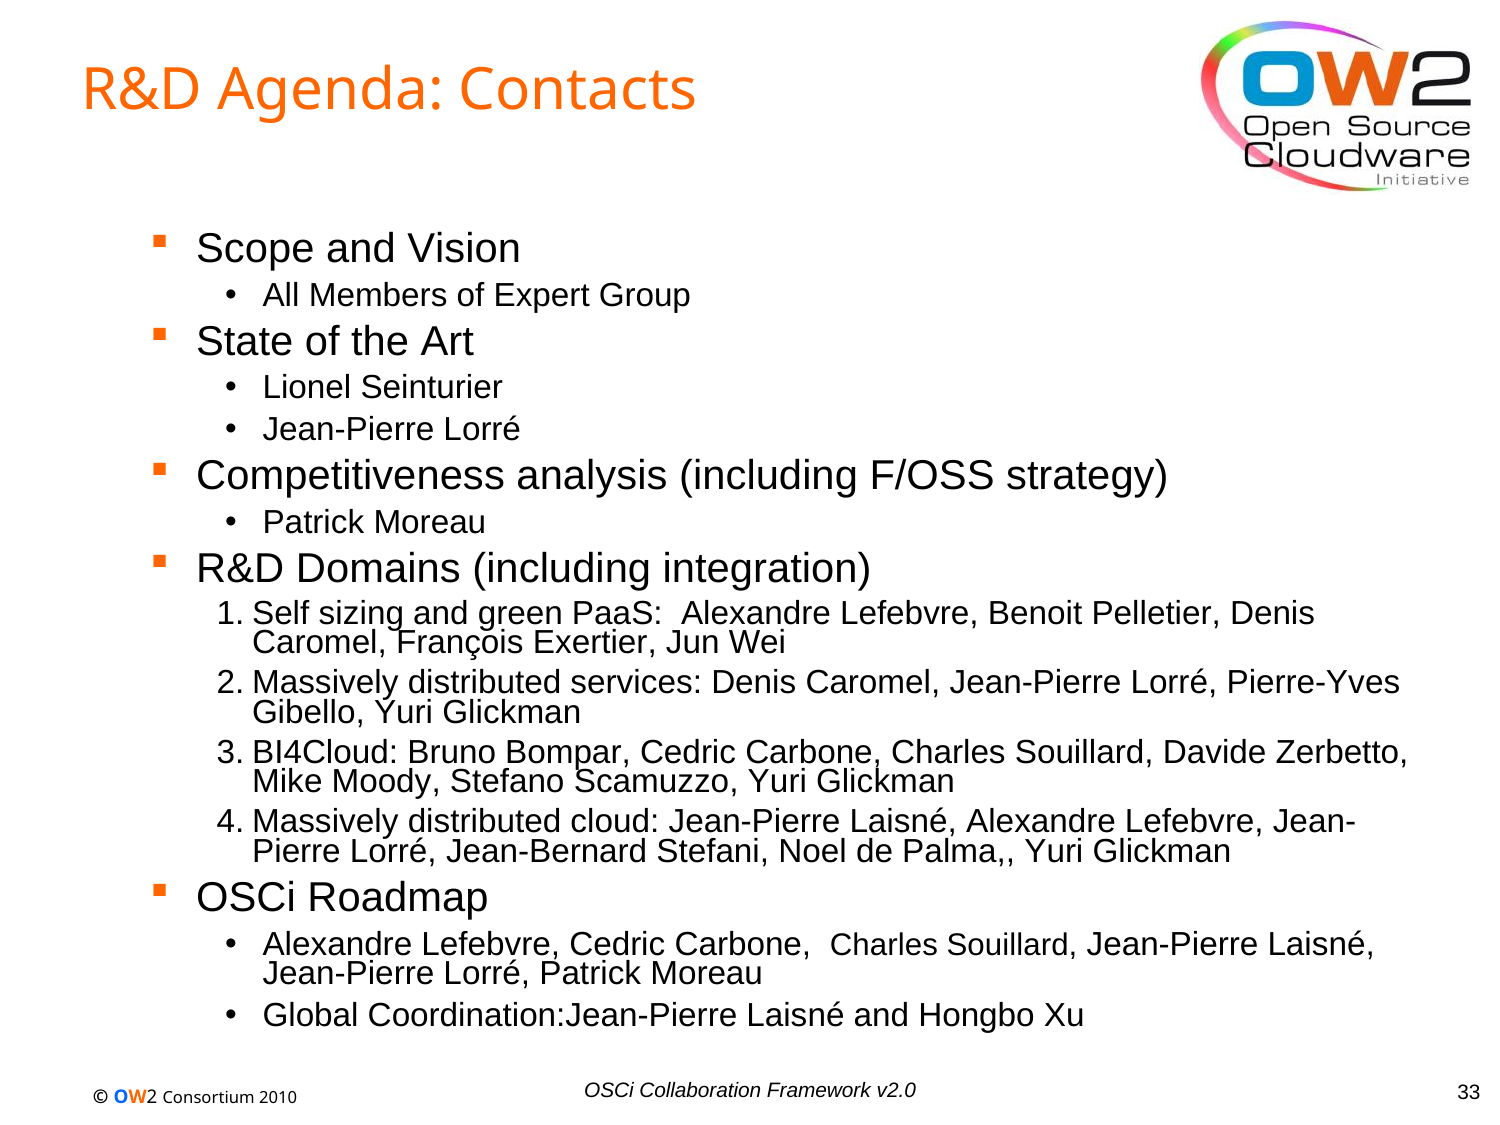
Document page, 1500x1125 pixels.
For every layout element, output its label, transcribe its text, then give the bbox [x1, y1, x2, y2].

title R&D Agenda: Contacts [81, 43, 1182, 213]
picture [1199, 19, 1472, 195]
list Scope and Vision All Members of Expert Group State of the Art Lionel Seinturier Jean-Pierre Lorré Competitiveness analysis (including F/OSS strategy) Patrick Moreau R&D Domains (including integration) Self sizing and green PaaS: Alexandre Lefebvre, Benoit Pelletier, Denis Caromel, François Exertier, Jun Wei Massively distributed services: Denis Caromel, Jean-Pierre Lorré, Pierre-Yves Gibello, Yuri Glickman BI4Cloud: Bruno Bompar, Cedric Carbone, Charles Souillard, Davide Zerbetto, Mike Moody, Stefano Scamuzzo, Yuri Glickman Massively distributed cloud: Jean-Pierre Laisné, Alexandre Lefebvre, Jean-Pierre Lorré, Jean-Bernard Stefani, Noel de Palma,, Yuri Glickman OSCi Roadmap Alexandre Lefebvre, Cedric Carbone, Charles Souillard, Jean-Pierre Laisné, Jean-Pierre Lorré, Patrick Moreau Global Coordination:Jean-Pierre Laisné and Hongbo Xu [74, 232, 1425, 1047]
